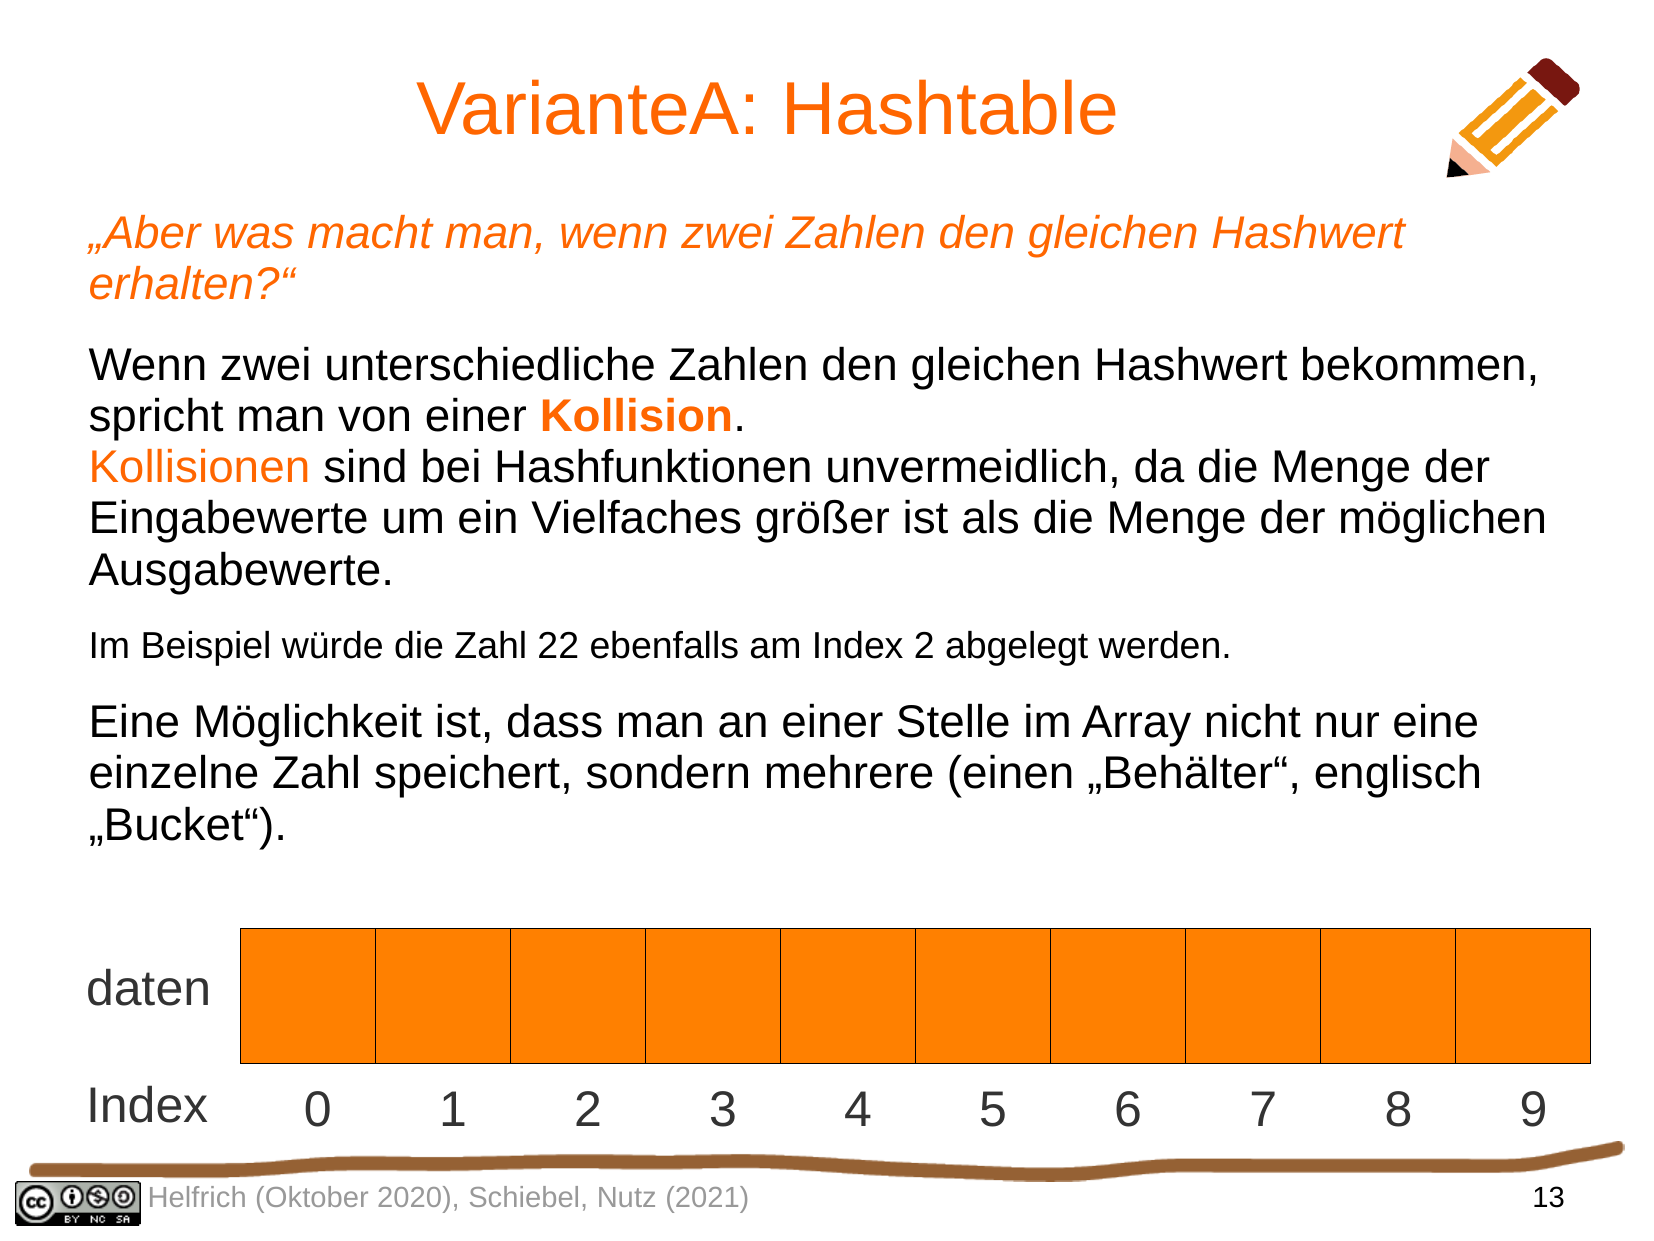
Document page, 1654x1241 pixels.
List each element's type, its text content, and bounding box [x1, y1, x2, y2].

text_box Index [71, 1069, 284, 1171]
text_box 4 [829, 1073, 921, 1174]
text_box 8 [1369, 1073, 1462, 1174]
text_box 9 [1504, 1073, 1597, 1174]
text_box 1 [424, 1073, 516, 1174]
text_box 3 [694, 1073, 786, 1174]
text_box 7 [1234, 1073, 1327, 1174]
picture [1447, 58, 1580, 178]
text_box 6 [1099, 1073, 1191, 1174]
text_box 0 [289, 1073, 381, 1174]
title VarianteA: Hashtable [88, 39, 1447, 178]
list „Aber was macht man, wenn zwei Zahlen den gleichen Hashwert erhalten?“ Wenn zwei unterschiedliche Zahlen den gleichen Hashwert bekommen, spricht man von einer Kollision. Kollisionen sind bei Hashfunktionen unvermeidlich, da die Menge der Eingabewerte um ein Vielfaches größer ist als die Menge der möglichen Ausgabewerte. Im Beispiel würde die Zahl 22 ebenfalls am Index 2 abgelegt werden. Eine Möglichkeit ist, dass man an einer Stelle im Array nicht nur eine einzelne Zahl speichert, sondern mehrere (einen „Behälter“, englisch „Bucket“). [88, 206, 1565, 886]
text_box 2 [559, 1073, 651, 1174]
text_box [240, 928, 1591, 1064]
text_box 5 [964, 1073, 1056, 1174]
text_box daten [71, 952, 356, 1040]
picture [15, 1141, 1625, 1226]
